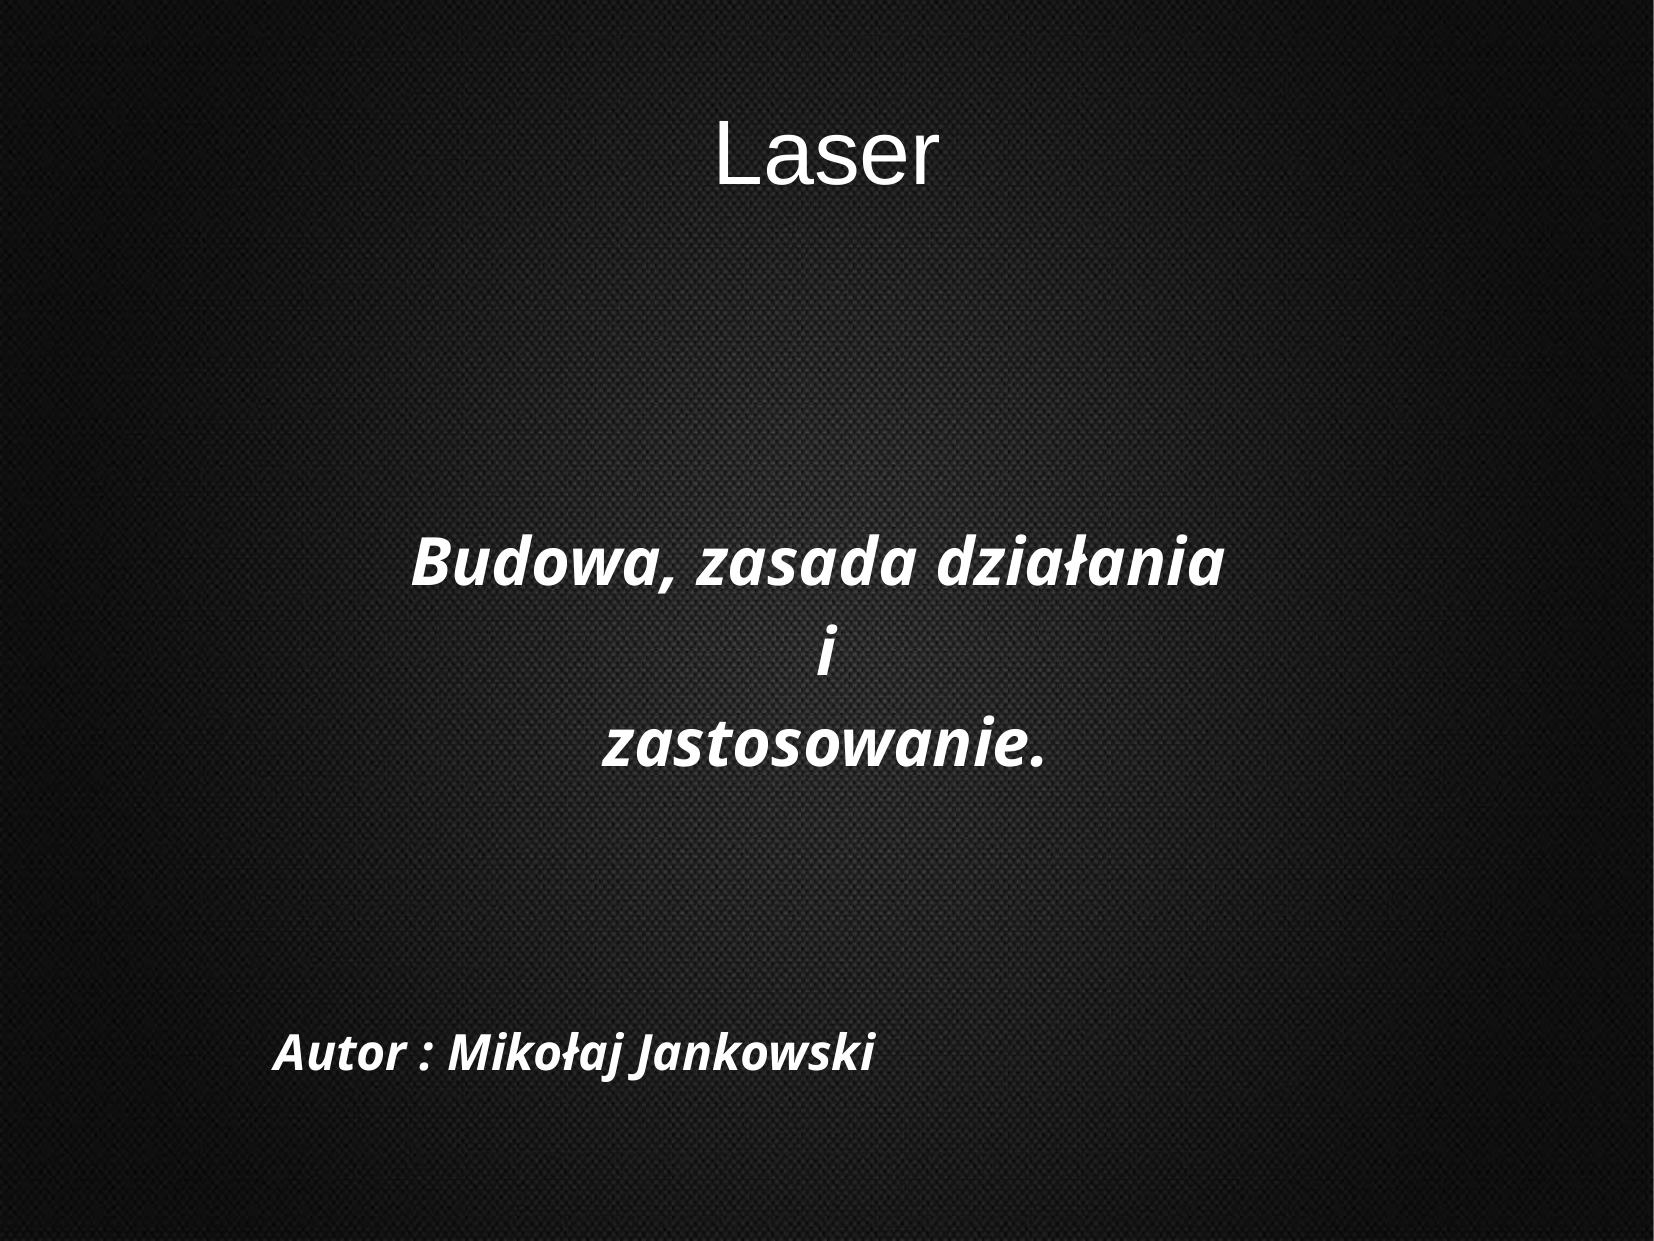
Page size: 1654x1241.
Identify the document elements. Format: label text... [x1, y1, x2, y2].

title Laser [82, 49, 1571, 257]
subtitle Budowa, zasada działania i zastosowanie. [82, 290, 1571, 1010]
picture [0, 0, 1654, 1241]
text_box Autor : Mikołaj Jankowski [259, 1009, 1335, 1095]
